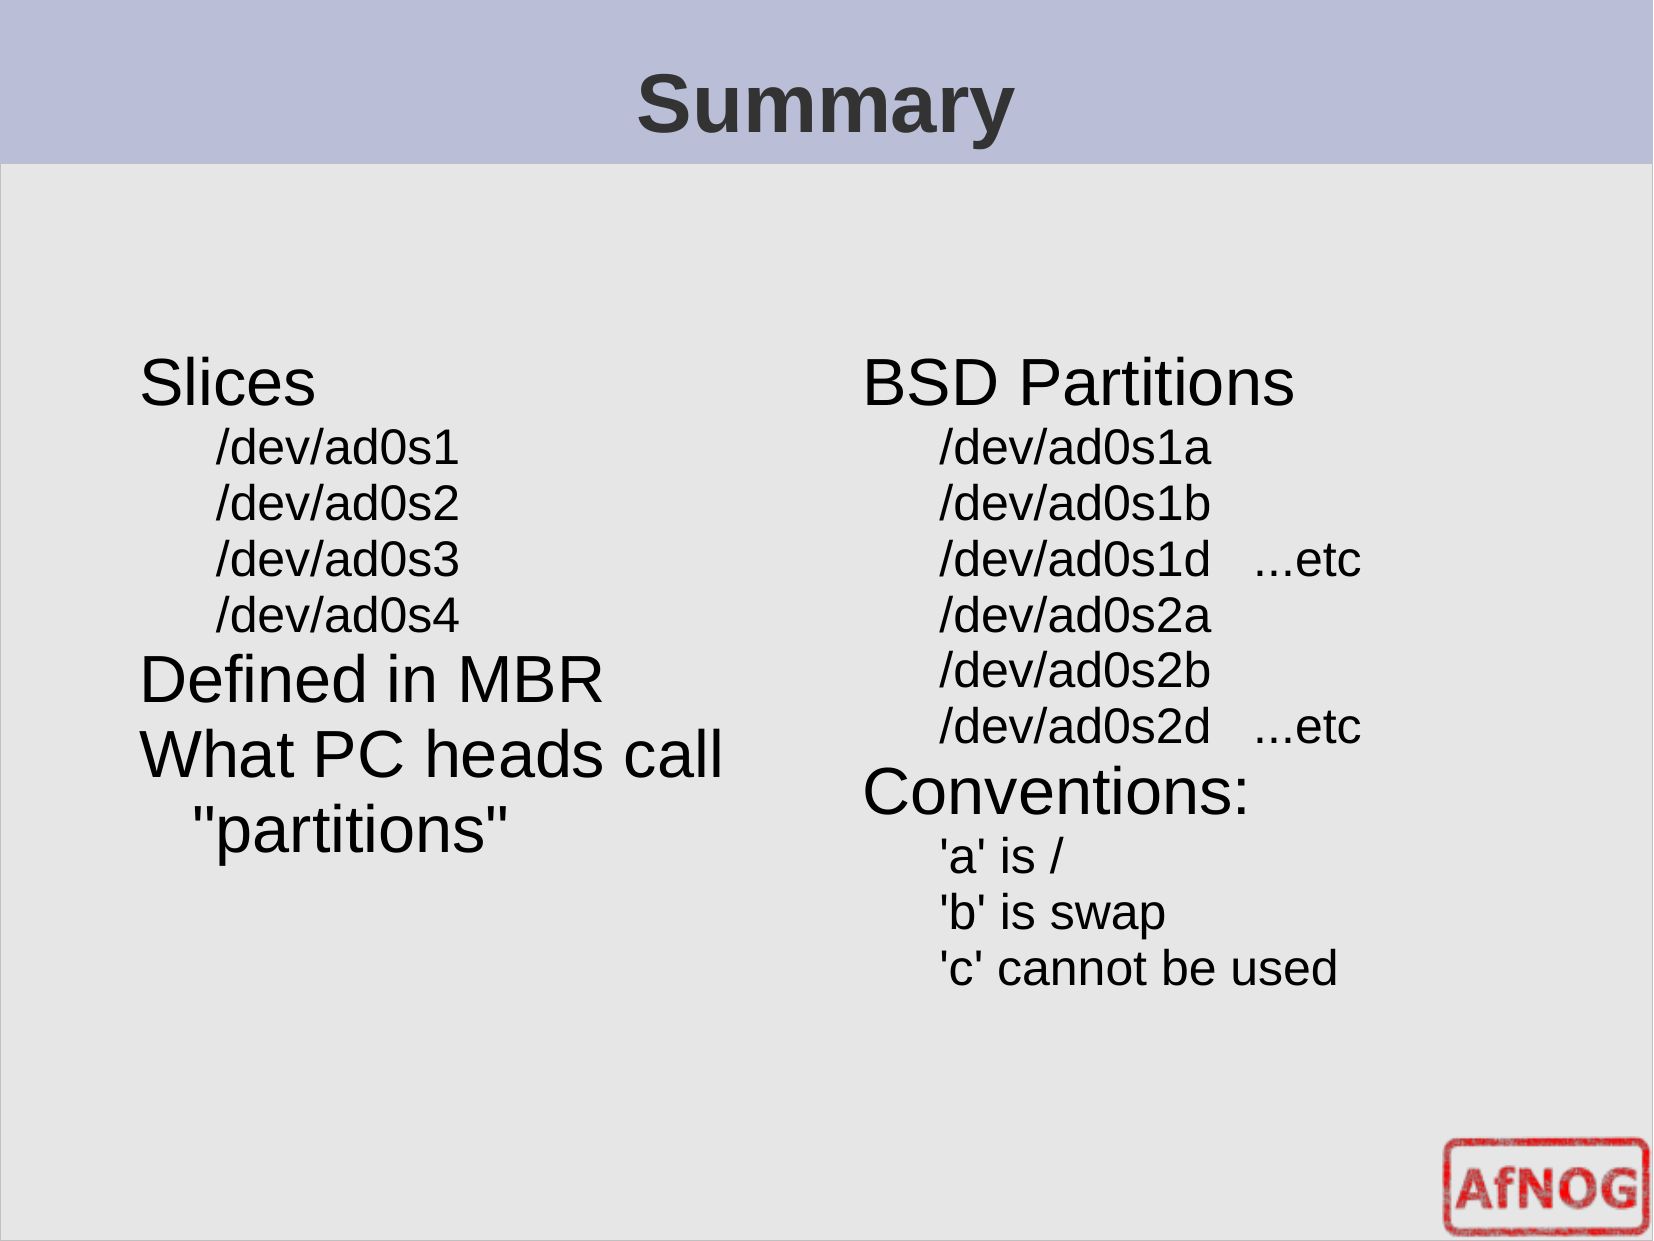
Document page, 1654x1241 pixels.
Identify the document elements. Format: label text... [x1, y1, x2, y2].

list BSD Partitions /dev/ad0s1a /dev/ad0s1b /dev/ad0s1d ...etc /dev/ad0s2a /dev/ad0s2b /dev/ad0s2d ...etc Conventions: 'a' is / 'b' is swap 'c' cannot be used [844, 344, 1534, 1127]
picture [1441, 1135, 1653, 1241]
list Slices /dev/ad0s1 /dev/ad0s2 /dev/ad0s3 /dev/ad0s4 Defined in MBR What PC heads call "partitions" [121, 344, 811, 1127]
title Summary [0, 0, 1653, 208]
